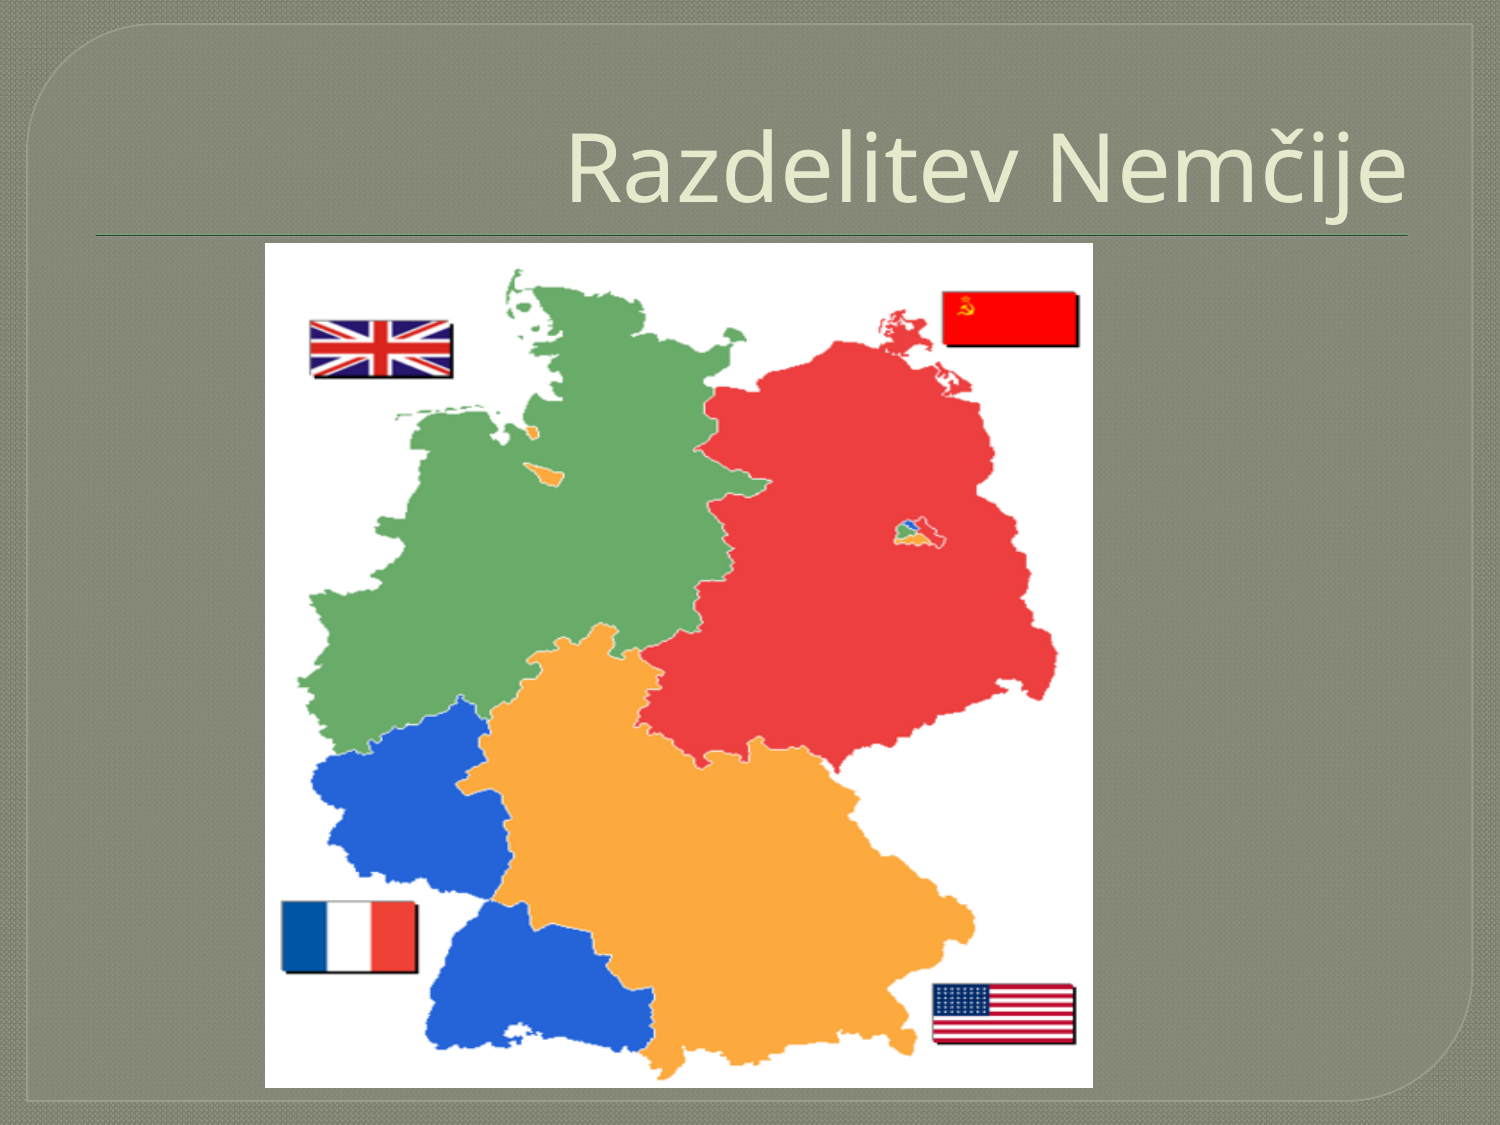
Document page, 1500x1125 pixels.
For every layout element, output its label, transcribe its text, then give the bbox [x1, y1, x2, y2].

title Razdelitev Nemčije [75, 41, 1425, 230]
picture [0, 0, 1500, 1125]
